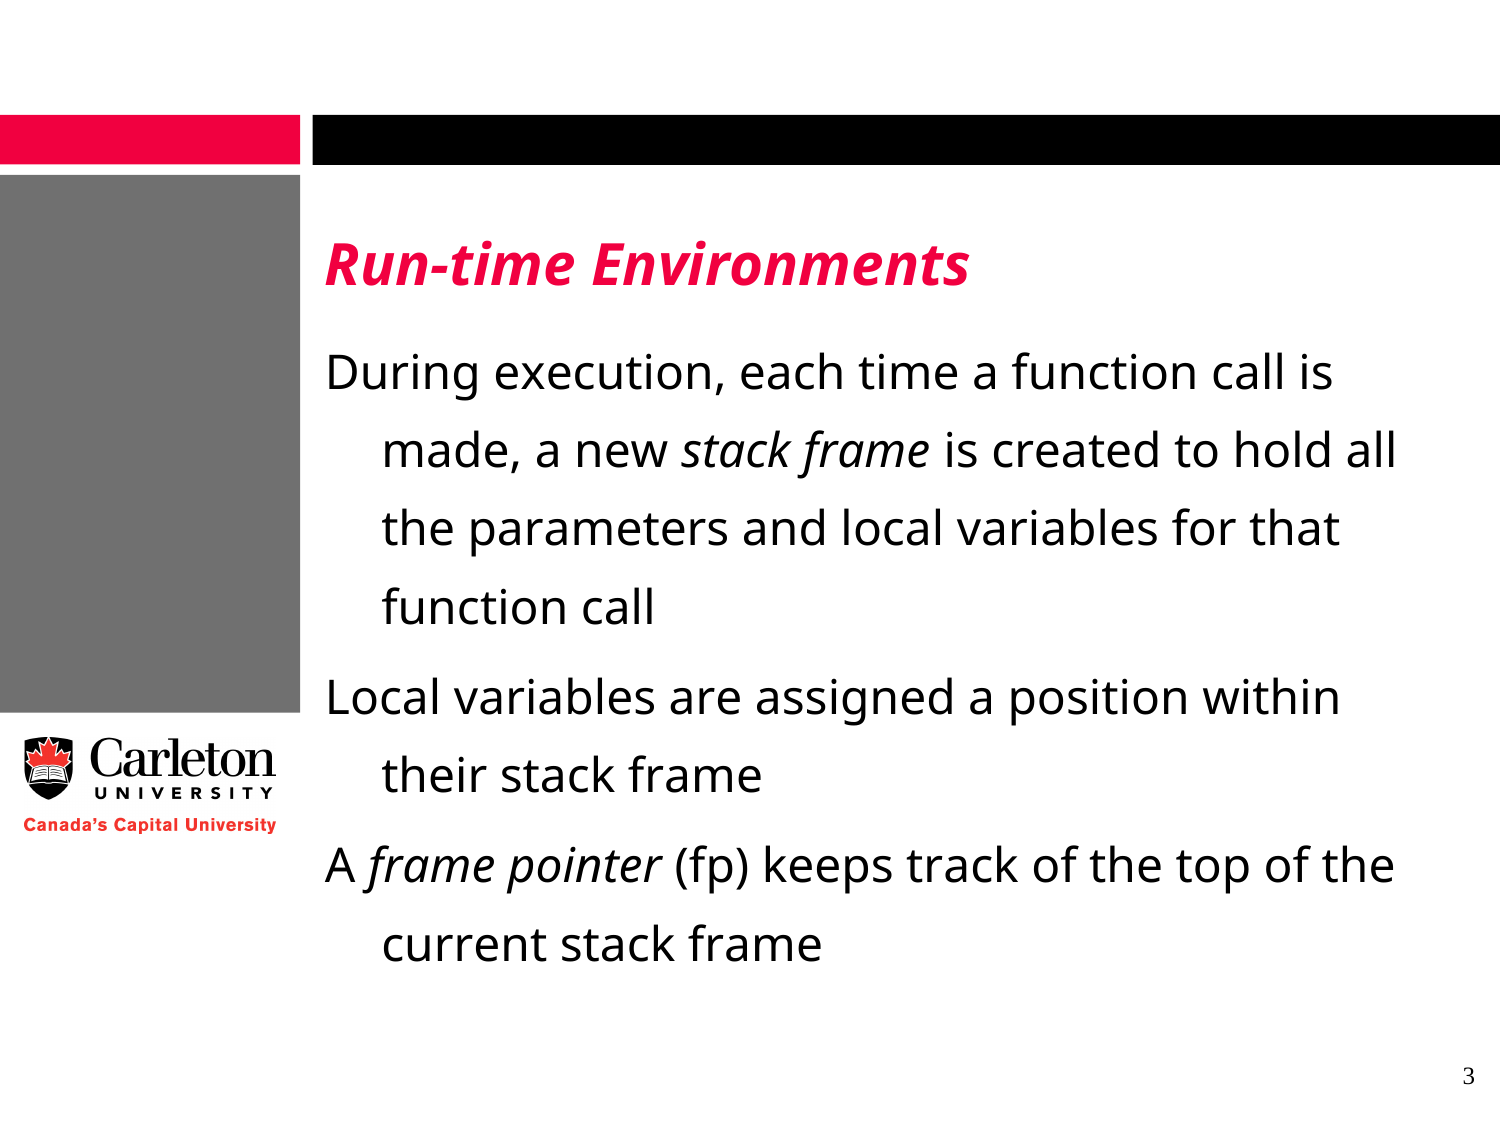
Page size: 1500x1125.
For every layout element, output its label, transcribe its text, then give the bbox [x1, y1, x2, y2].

list During execution, each time a function call is made, a new stack frame is created to hold all the parameters and local variables for that function call Local variables are assigned a position within their stack frame A frame pointer (fp) keeps track of the top of the current stack frame [324, 324, 1450, 1036]
picture [24, 737, 276, 834]
title Run-time Environments [324, 194, 1450, 324]
